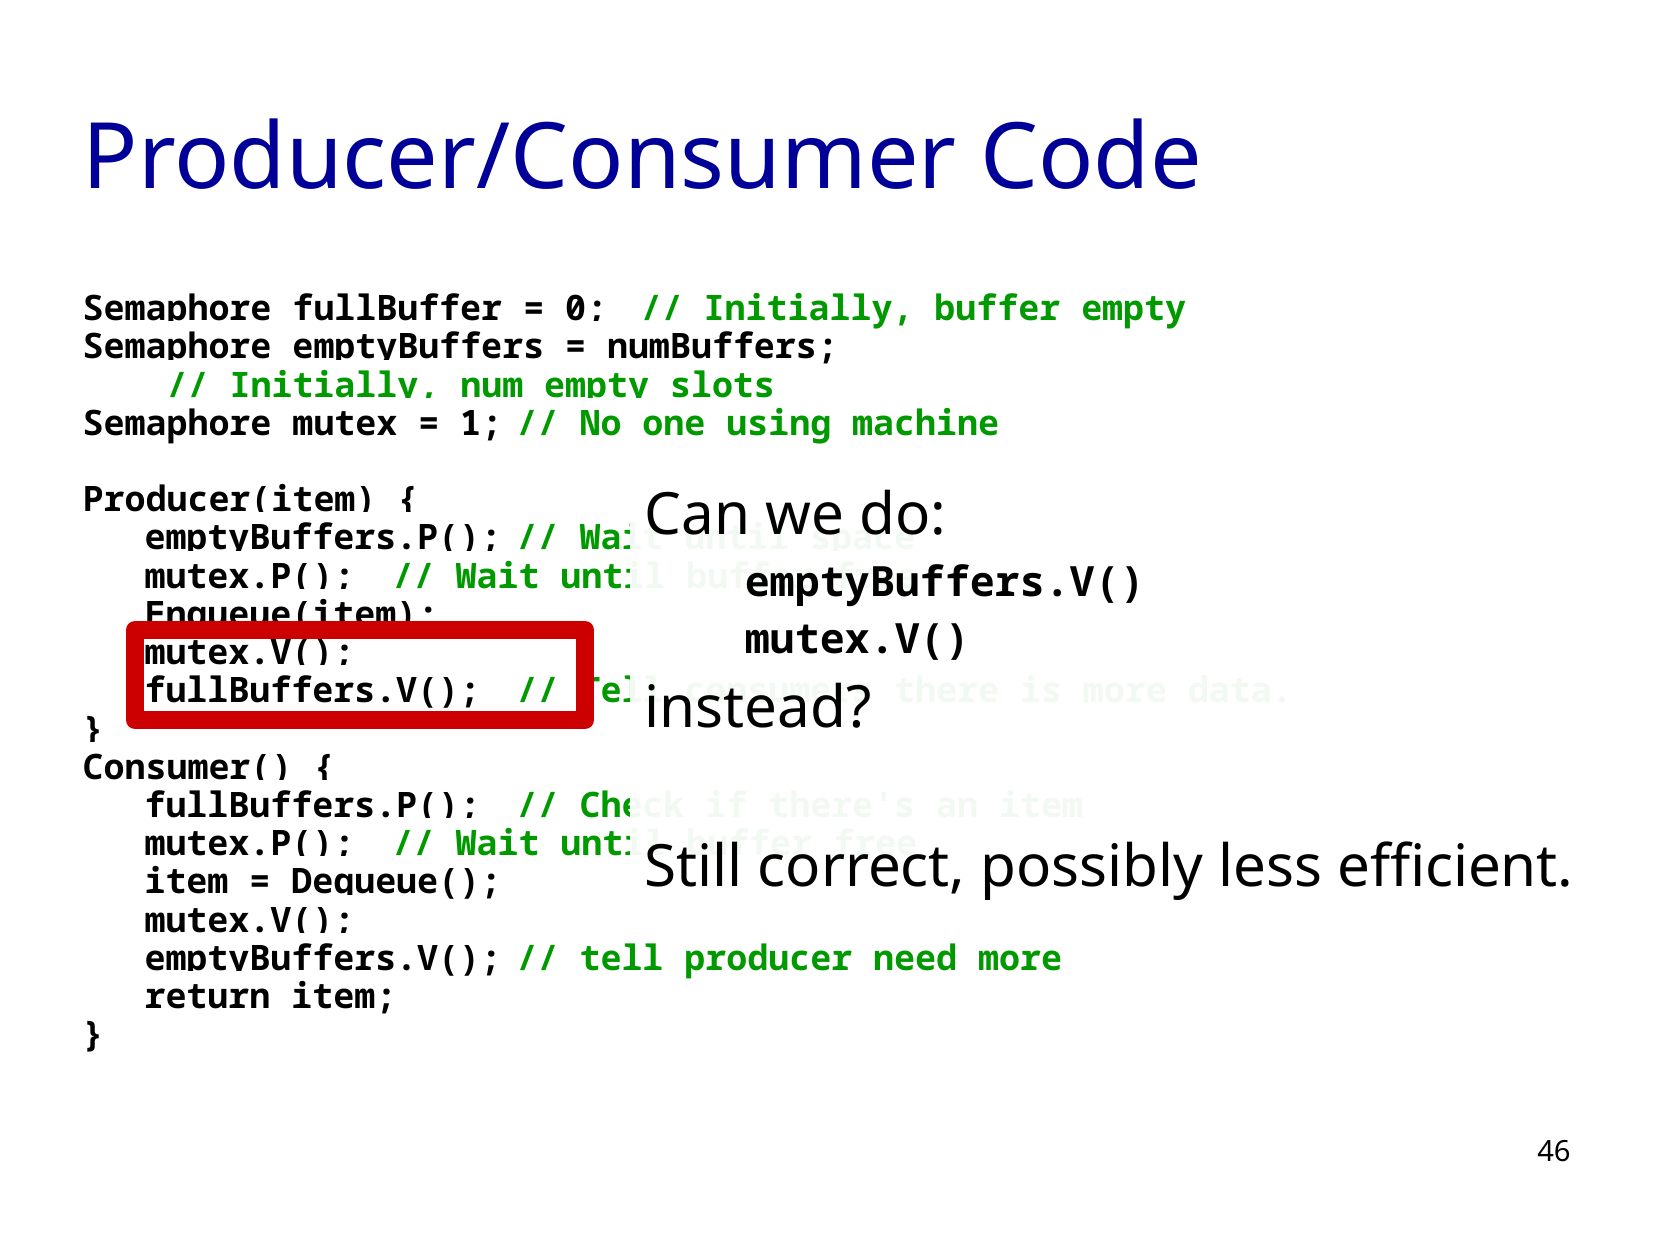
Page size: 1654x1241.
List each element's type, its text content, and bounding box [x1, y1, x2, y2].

title Producer/Consumer Code [82, 49, 1571, 257]
list Semaphore fullBuffer = 0; // Initially, buffer empty Semaphore emptyBuffers = numBuffers; // Initially, num empty slots Semaphore mutex = 1; // No one using machine Producer(item) { emptyBuffers.P(); // Wait until space mutex.P(); // Wait until buffer free Enqueue(item); mutex.V(); fullBuffers.V(); // Tell consumers there is more data. } Consumer() { fullBuffers.P(); // Check if there's an item mutex.P(); // Wait until buffer free item = Dequeue(); mutex.V(); emptyBuffers.V(); // tell producer need more return item; } [82, 290, 1571, 1096]
text_box Can we do: emptyBuffers.V() mutex.V() instead? Still correct, possibly less efficient. [630, 465, 1621, 843]
